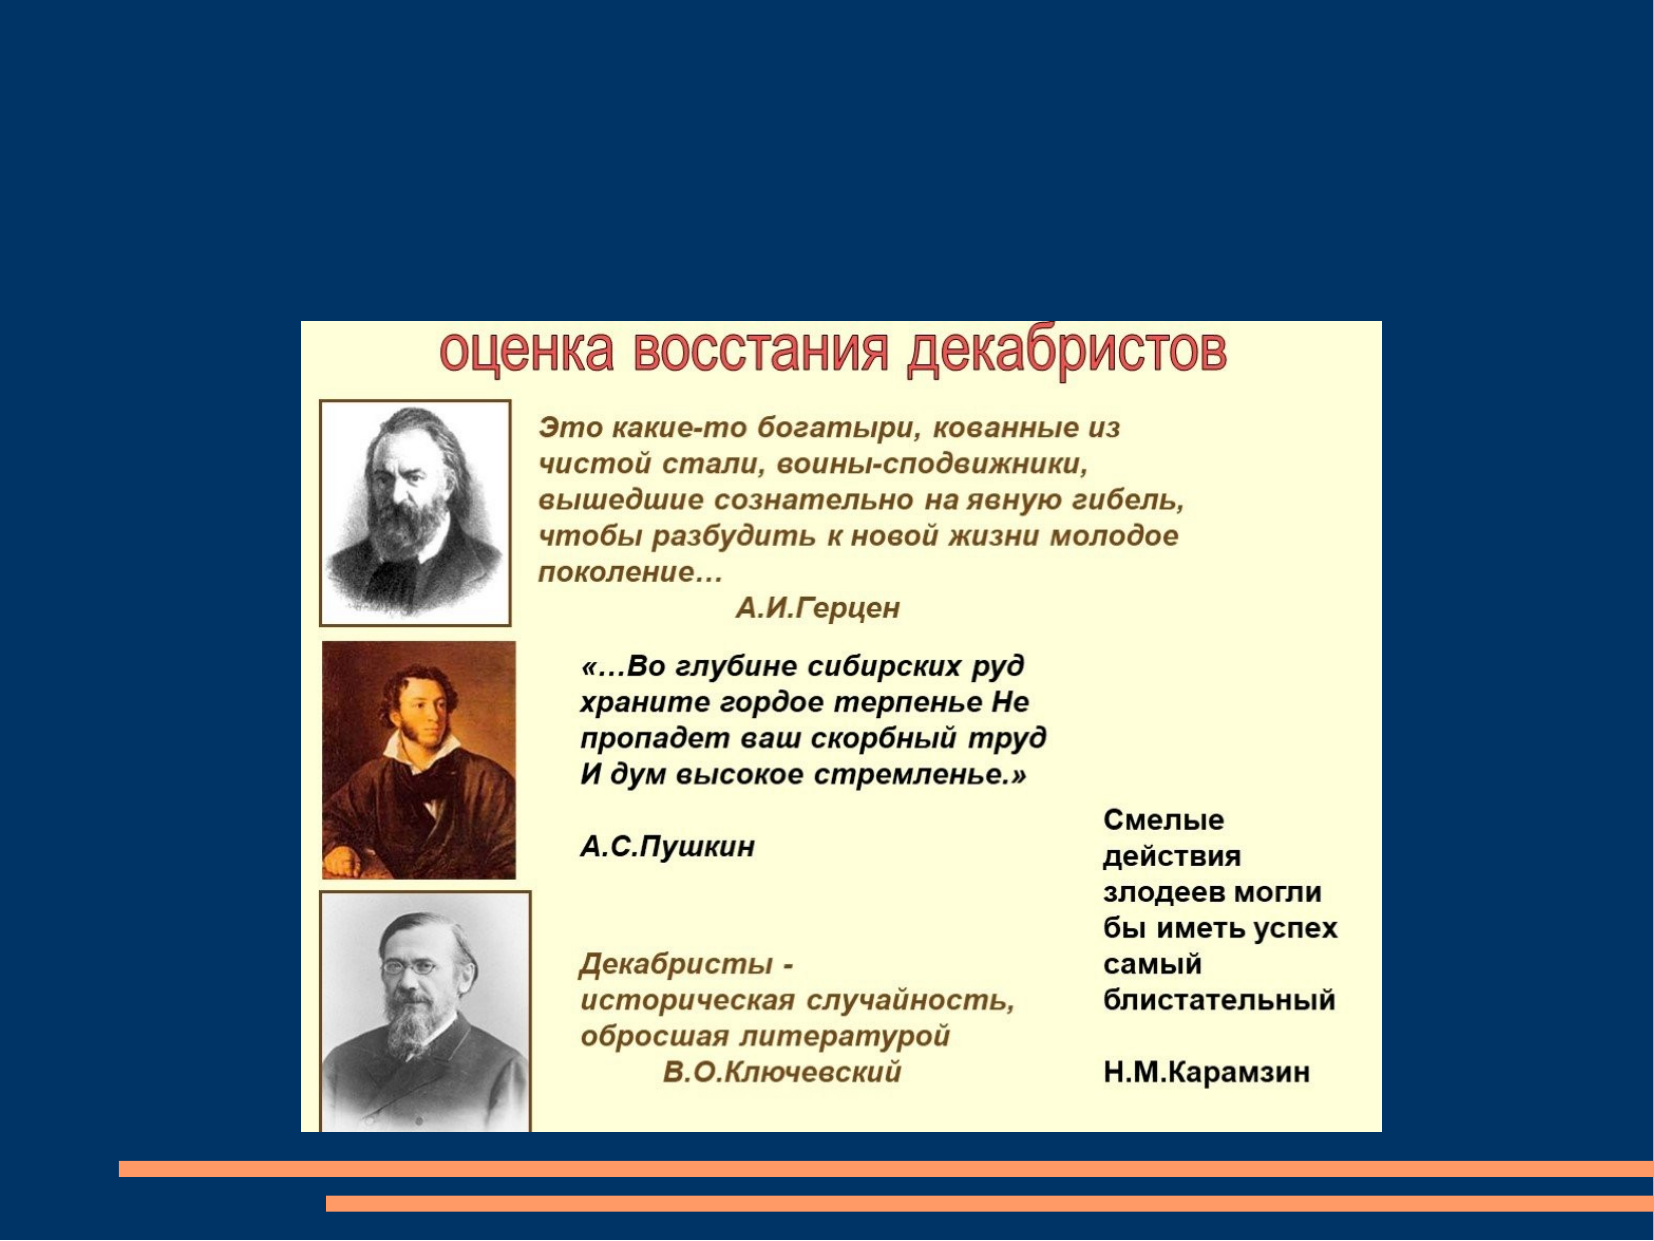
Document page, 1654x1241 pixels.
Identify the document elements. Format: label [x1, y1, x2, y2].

picture [301, 321, 1382, 1132]
